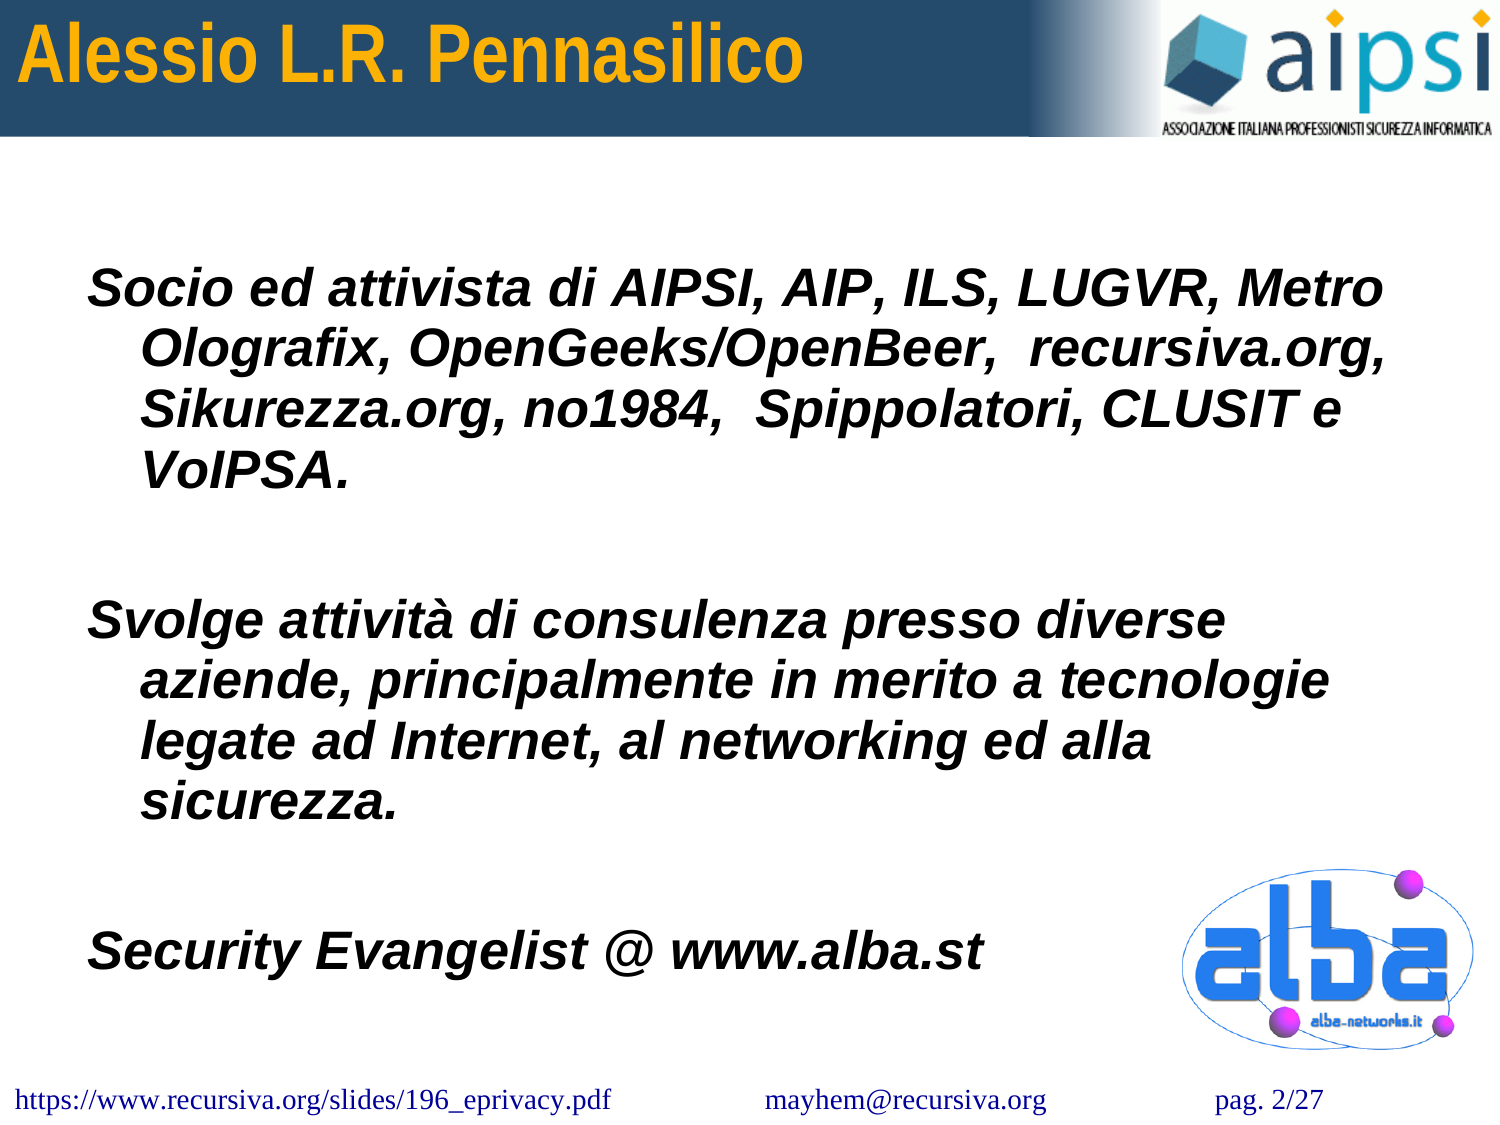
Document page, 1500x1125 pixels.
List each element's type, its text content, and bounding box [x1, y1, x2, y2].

title Alessio L.R. Pennasilico [16, 0, 1116, 141]
picture [1168, 860, 1477, 1063]
picture [1157, 0, 1499, 141]
subtitle Socio ed attivista di AIPSI, AIP, ILS, LUGVR, Metro Olografix, OpenGeeks/OpenBeer, recursiva.org, Sikurezza.org, no1984, Spippolatori, CLUSIT e VoIPSA. Svolge attività di consulenza presso diverse aziende, principalmente in merito a tecnologie legate ad Internet, al networking ed alla sicurezza. Security Evangelist @ www.alba.st [69, 255, 1420, 984]
